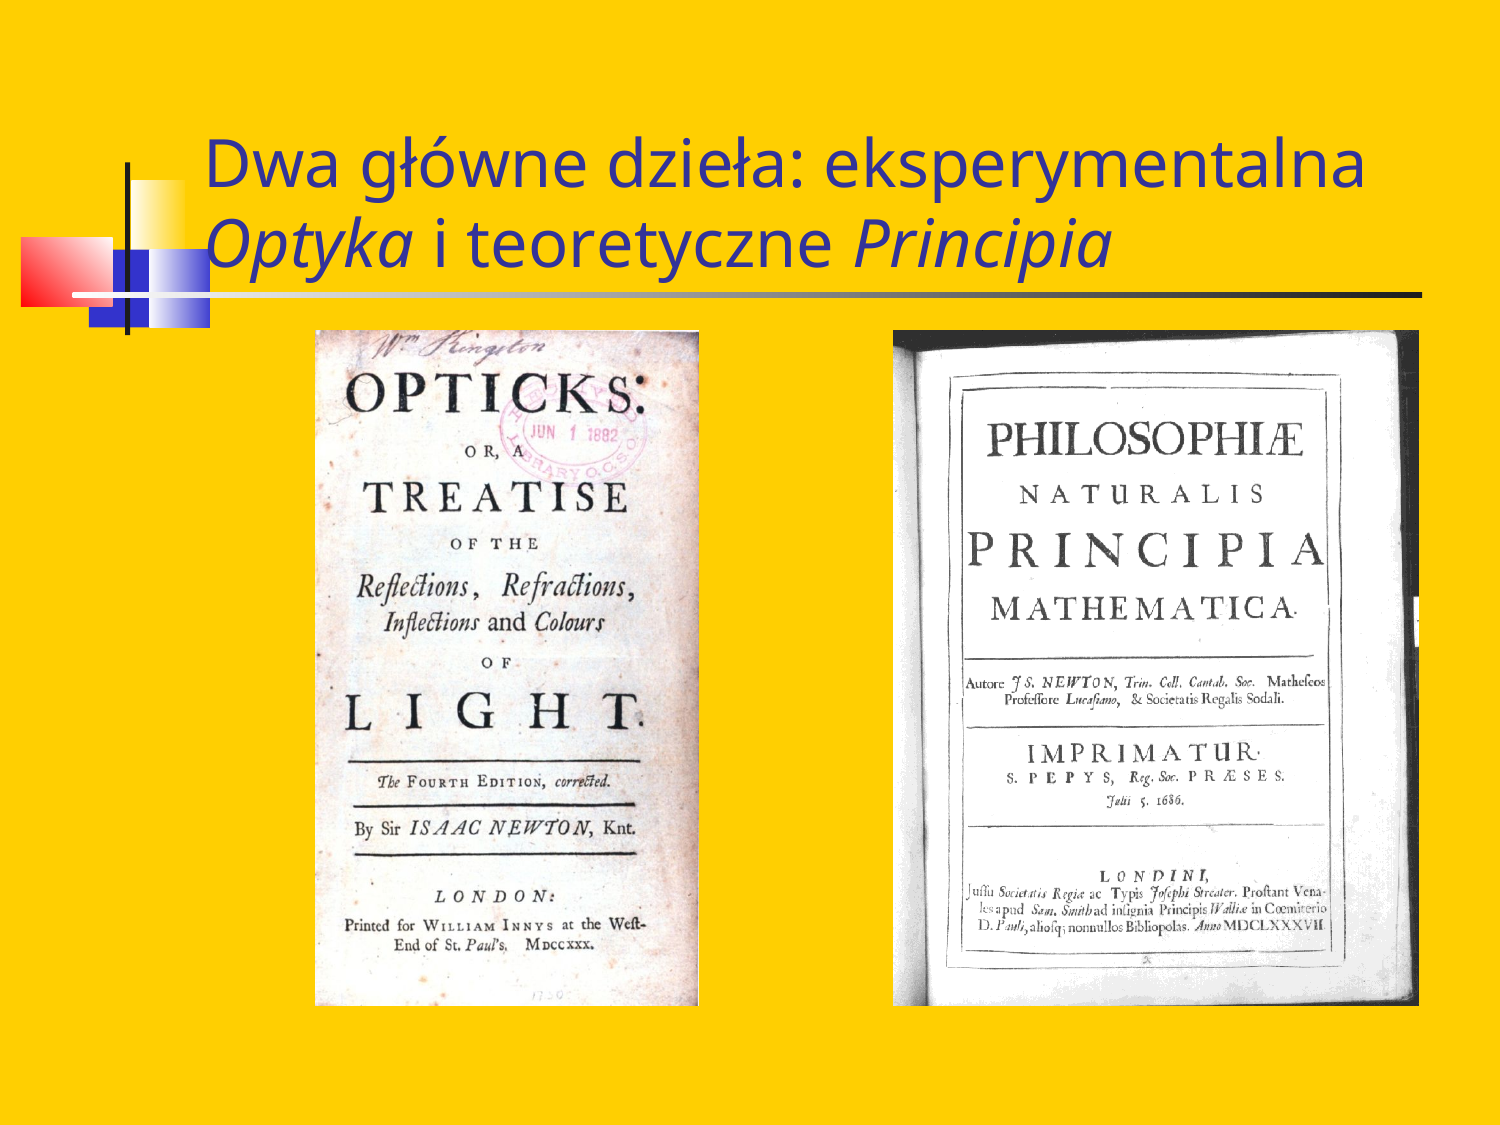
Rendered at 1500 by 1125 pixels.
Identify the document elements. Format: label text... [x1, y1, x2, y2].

title Dwa główne dzieła: eksperymentalna Optyka i teoretyczne Principia [188, 33, 1468, 289]
text_box [893, 331, 1419, 1007]
text_box [315, 331, 699, 1007]
